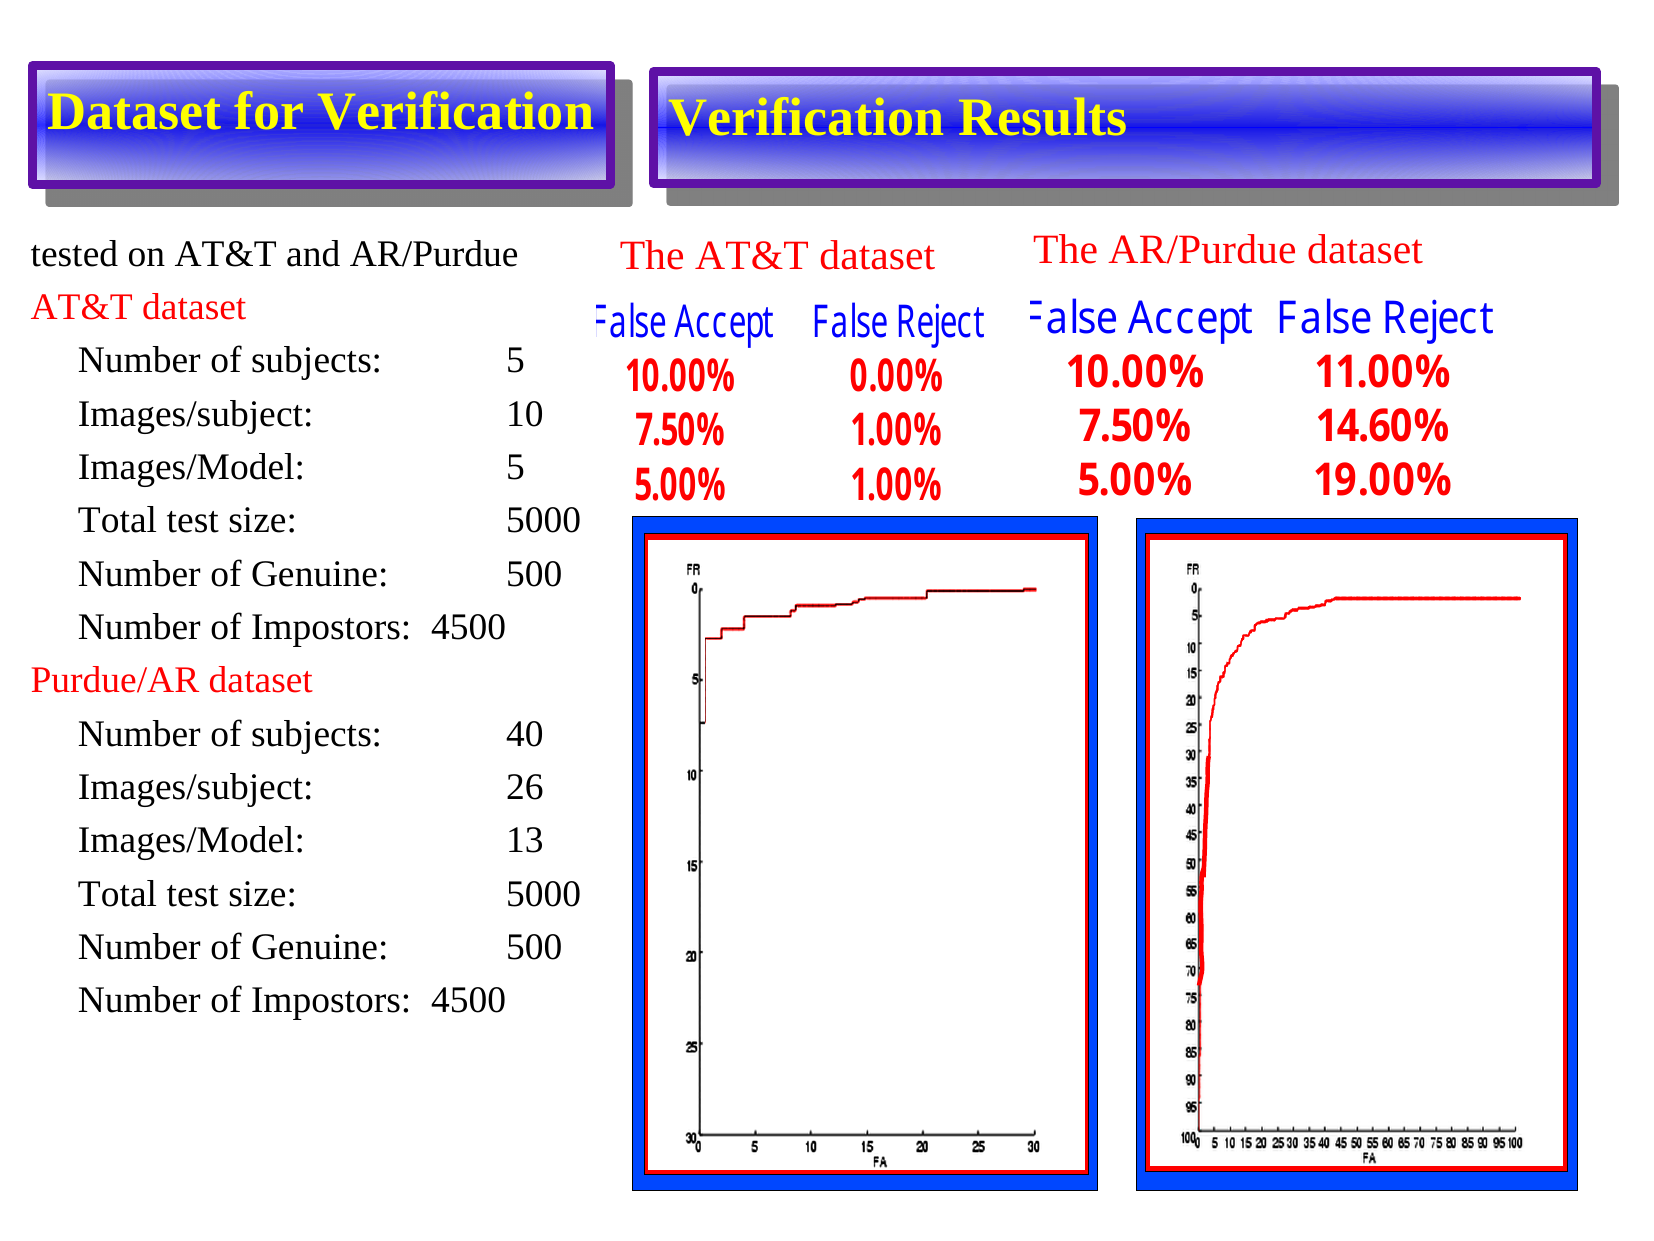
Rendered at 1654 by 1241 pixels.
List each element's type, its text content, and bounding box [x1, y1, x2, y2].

text_box Verification Results [653, 71, 1597, 184]
text_box [1136, 518, 1578, 1191]
chart [596, 290, 1654, 516]
text_box tested on AT&T and AR/Purdue AT&T dataset Number of subjects: 5 Images/subject: 10 Images/Model: 5 Total test size: 5000 Number of Genuine: 500 Number of Impostors: 4500 Purdue/AR dataset Number of subjects: 40 Images/subject: 26 Images/Model: 13 Total test size: 5000 Number of Genuine: 500 Number of Impostors: 4500 [30, 232, 611, 1081]
text_box Dataset for Verification [32, 65, 611, 185]
picture [648, 540, 1085, 1170]
text_box The AT&T dataset [619, 232, 1033, 333]
text_box The AR/Purdue dataset [1033, 226, 1654, 327]
picture [1150, 541, 1563, 1166]
text_box [632, 516, 1098, 1191]
